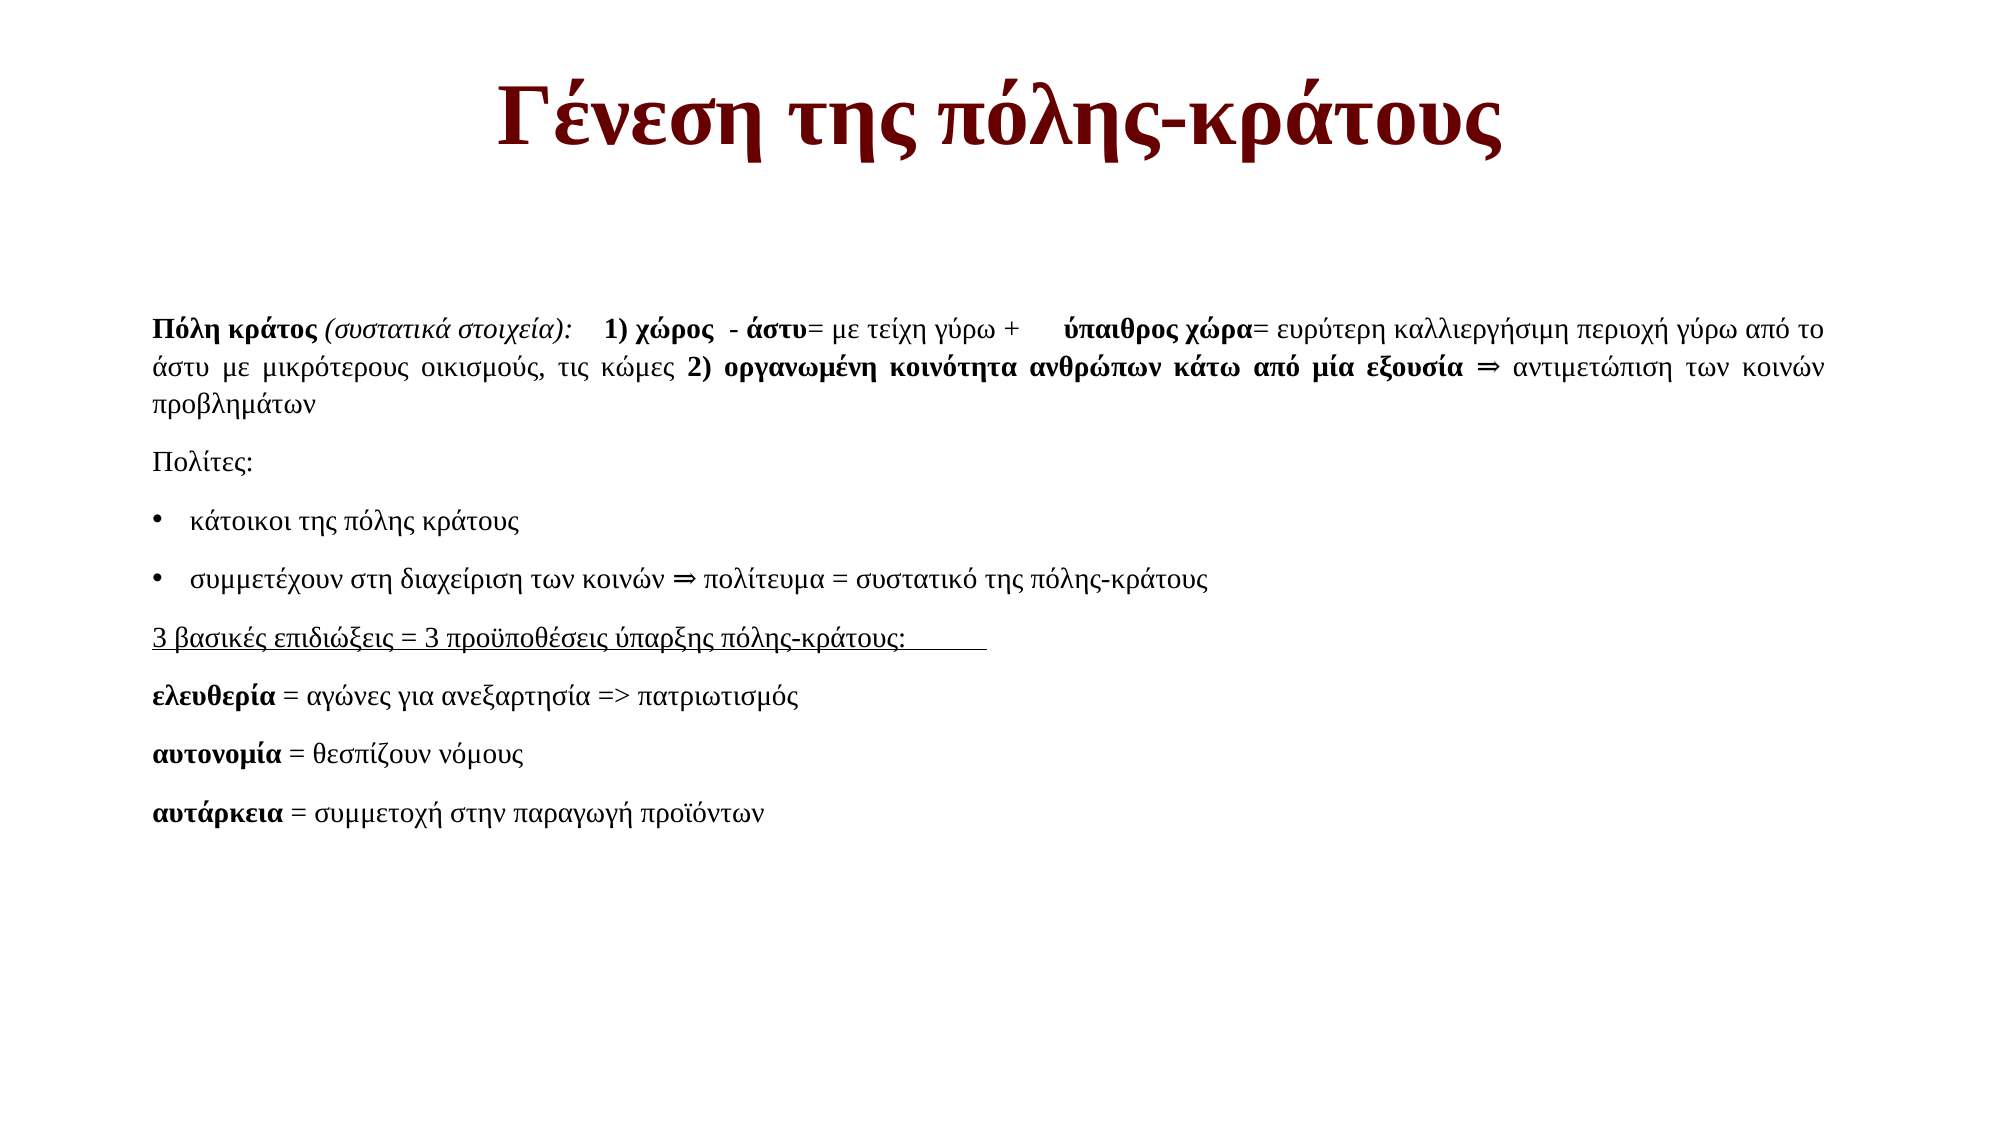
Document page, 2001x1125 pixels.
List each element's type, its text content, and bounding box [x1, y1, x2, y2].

title Γένεση της πόλης-κράτους [137, 59, 1863, 278]
list Πόλη κράτος (συστατικά στοιχεία): 1) χώρος - άστυ= με τείχη γύρω + ύπαιθρος χώρα= ευρύτερη καλλιεργήσιμη περιοχή γύρω από το άστυ με μικρότερους οικισμούς, τις κώμες 2) οργανωμένη κοινότητα ανθρώπων κάτω από μία εξουσία ⇒ αντιμετώπιση των κοινών προβλημάτων Πολίτες: κάτοικοι της πόλης κράτους συμμετέχουν στη διαχείριση των κοινών ⇒ πολίτευμα = συστατικό της πόλης-κράτους 3 βασικές επιδιώξεις = 3 προϋποθέσεις ύπαρξης πόλης-κράτους: ελευθερία = αγώνες για ανεξαρτησία => πατριωτισμός αυτονομία = θεσπίζουν νόμους αυτάρκεια = συμμετοχή στην παραγωγή προϊόντων [137, 299, 1863, 1014]
